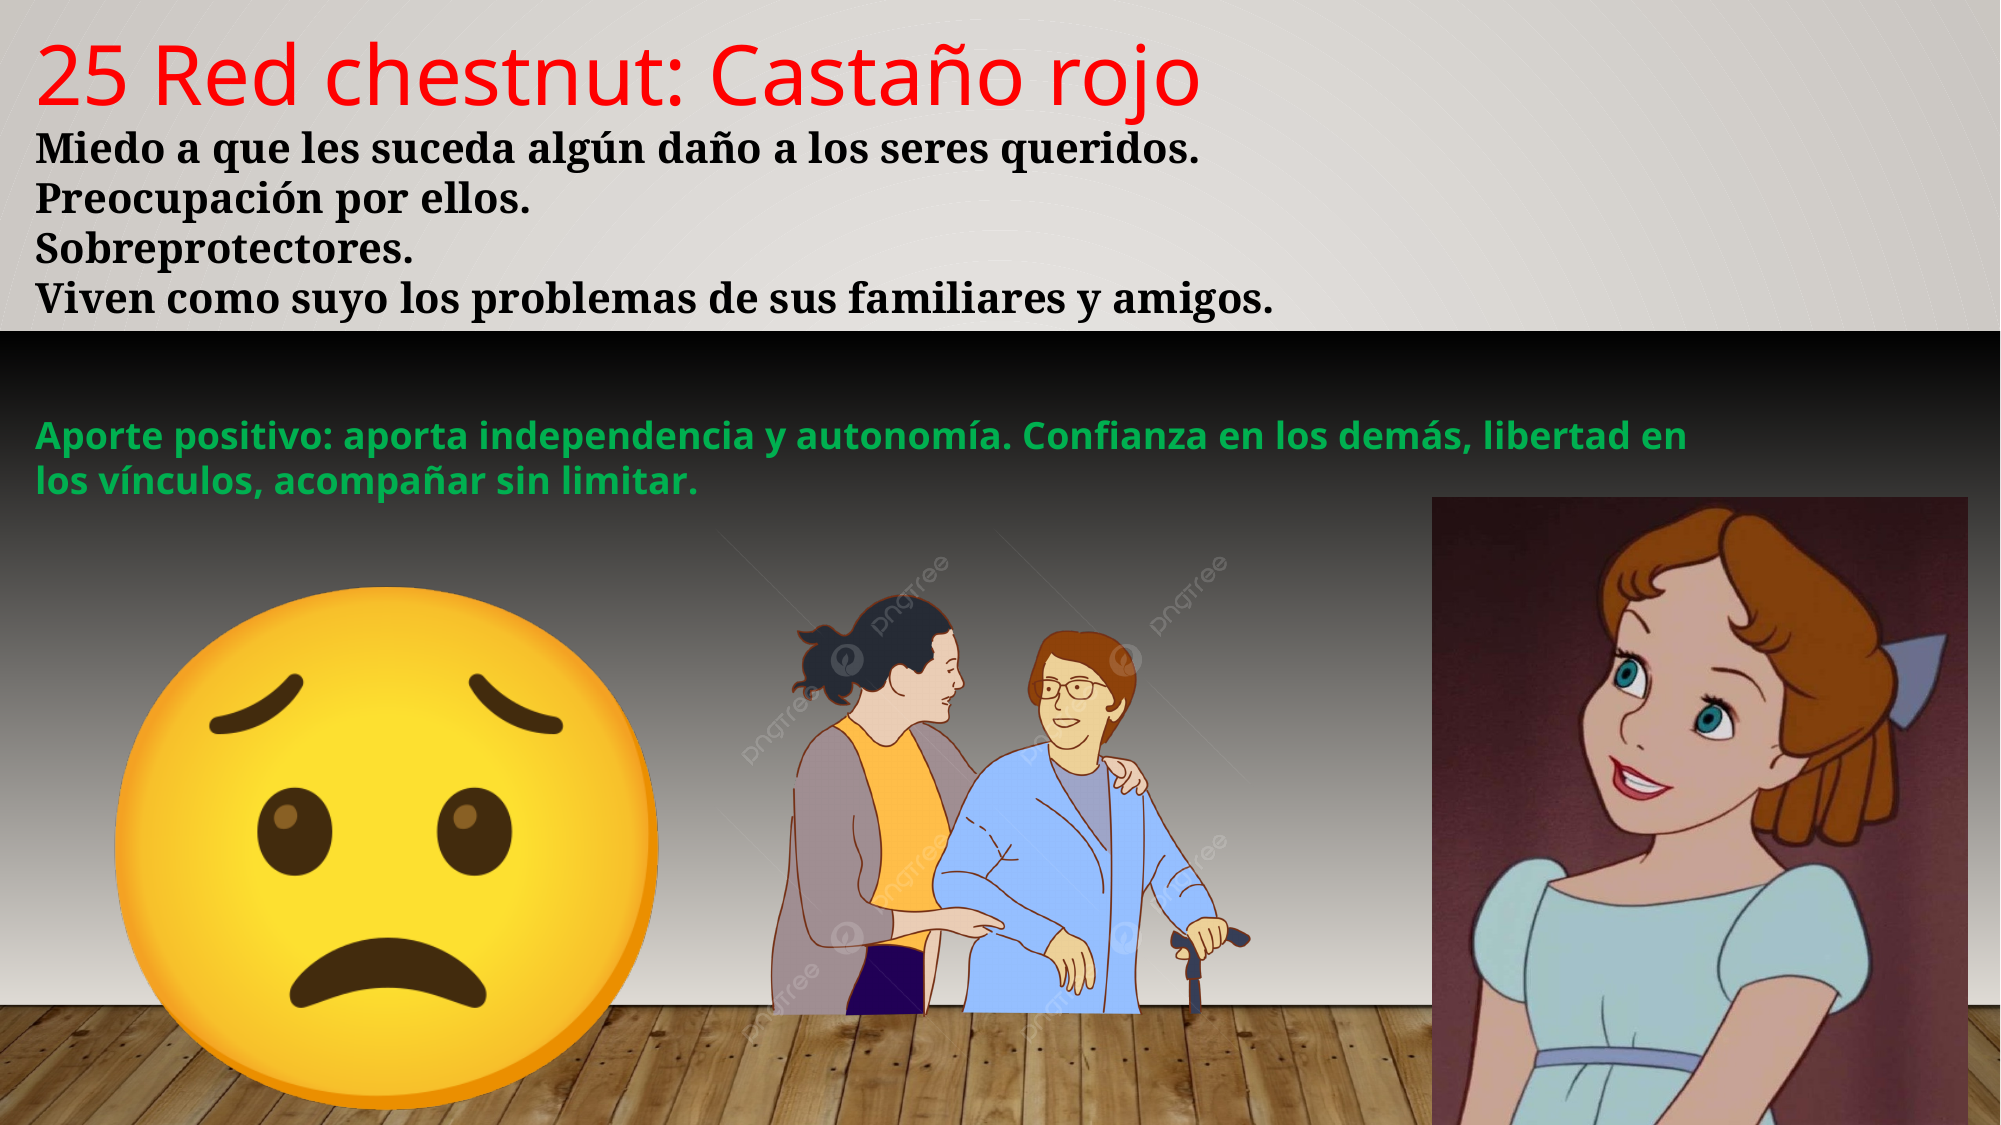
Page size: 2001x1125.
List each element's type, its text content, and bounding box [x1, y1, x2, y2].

picture [1432, 497, 1968, 1125]
picture [708, 521, 1264, 1076]
text_box 25 Red chestnut: Castaño rojo Miedo a que les suceda algún daño a los seres queridos. Preocupación por ellos. Sobreprotectores. Viven como suyo los problemas de sus familiares y amigos. Aporte positivo: aporta independencia y autonomía. Confianza en los demás, libertad en los vínculos, acompañar sin limitar. [20, 15, 1734, 645]
picture [89, 554, 688, 1125]
